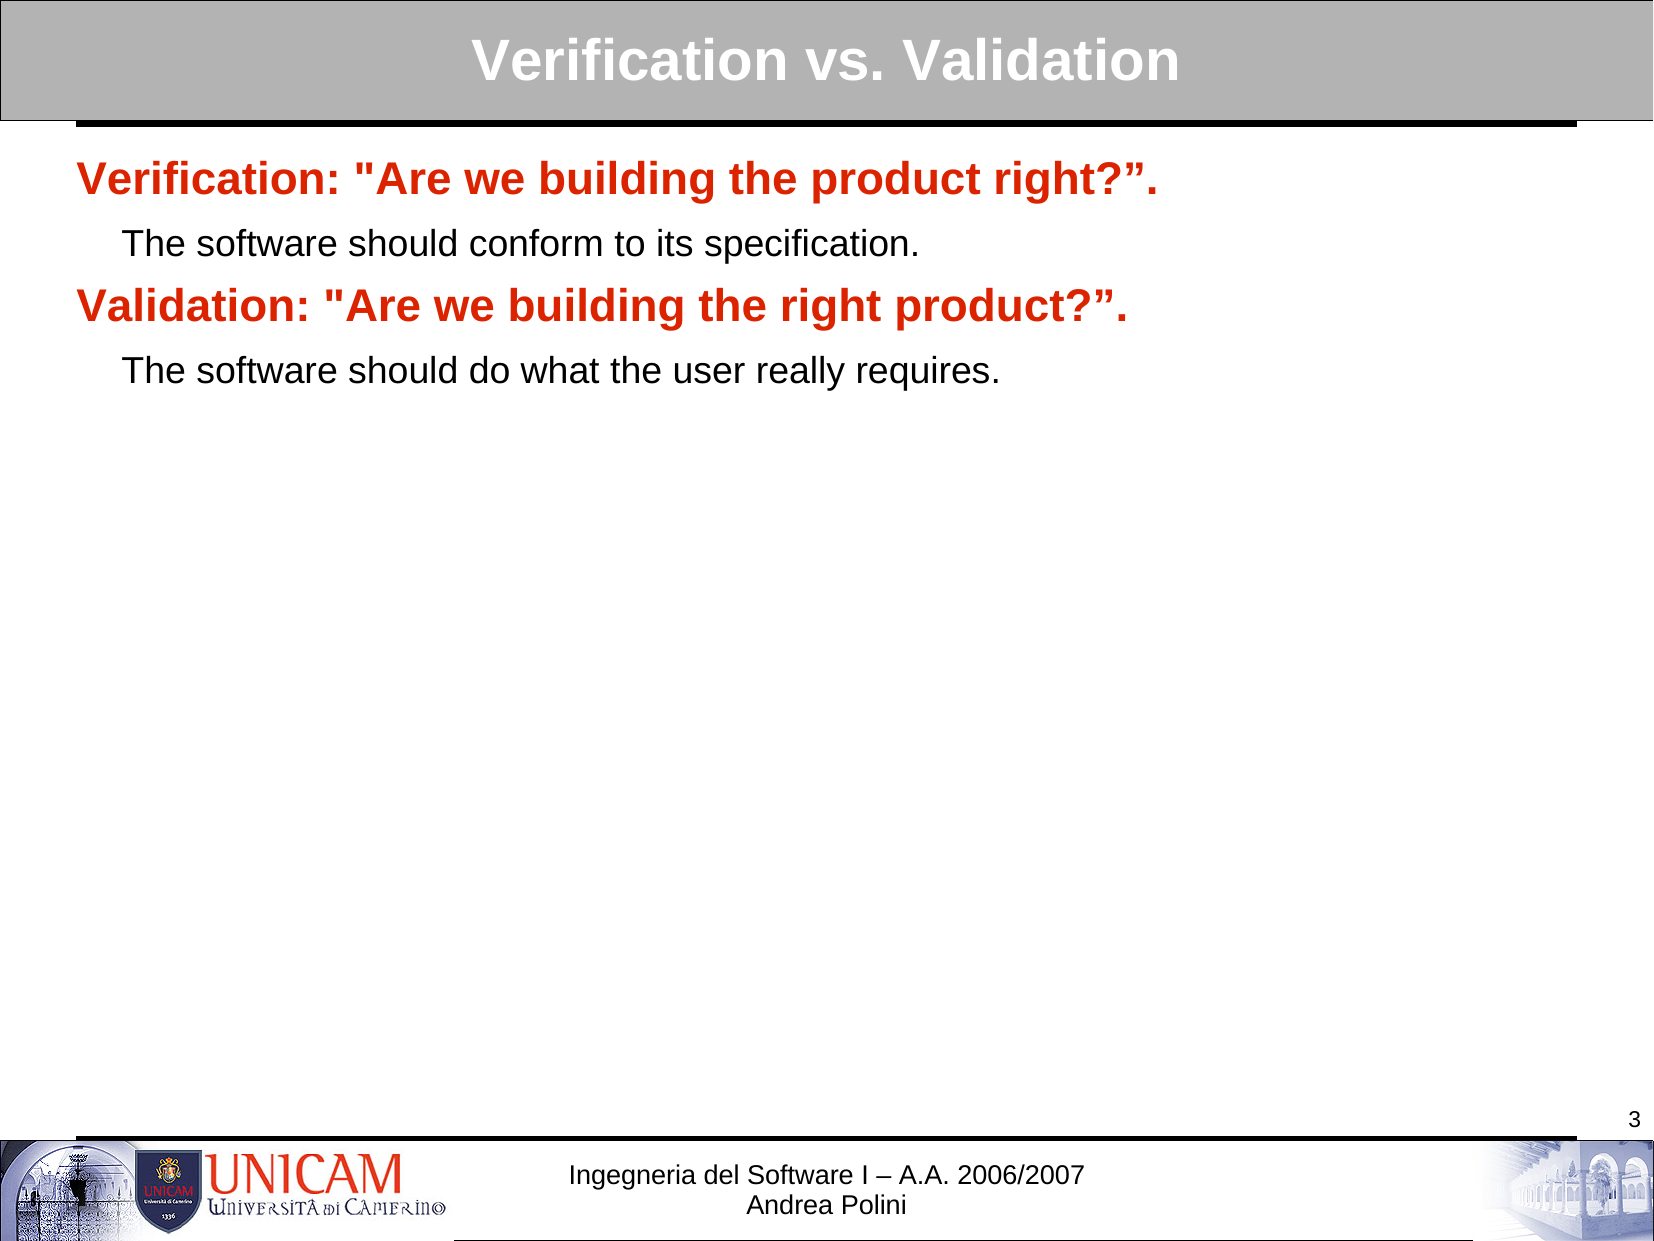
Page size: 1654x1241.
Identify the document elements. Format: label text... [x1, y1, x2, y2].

picture [0, 1141, 454, 1241]
list Verification: "Are we building the product right?”. The software should conform to its specification. Validation: "Are we building the right product?”. The software should do what the user really requires. [76, 152, 1577, 671]
picture [1473, 1141, 1654, 1241]
title Verification vs. Validation [0, 0, 1653, 121]
